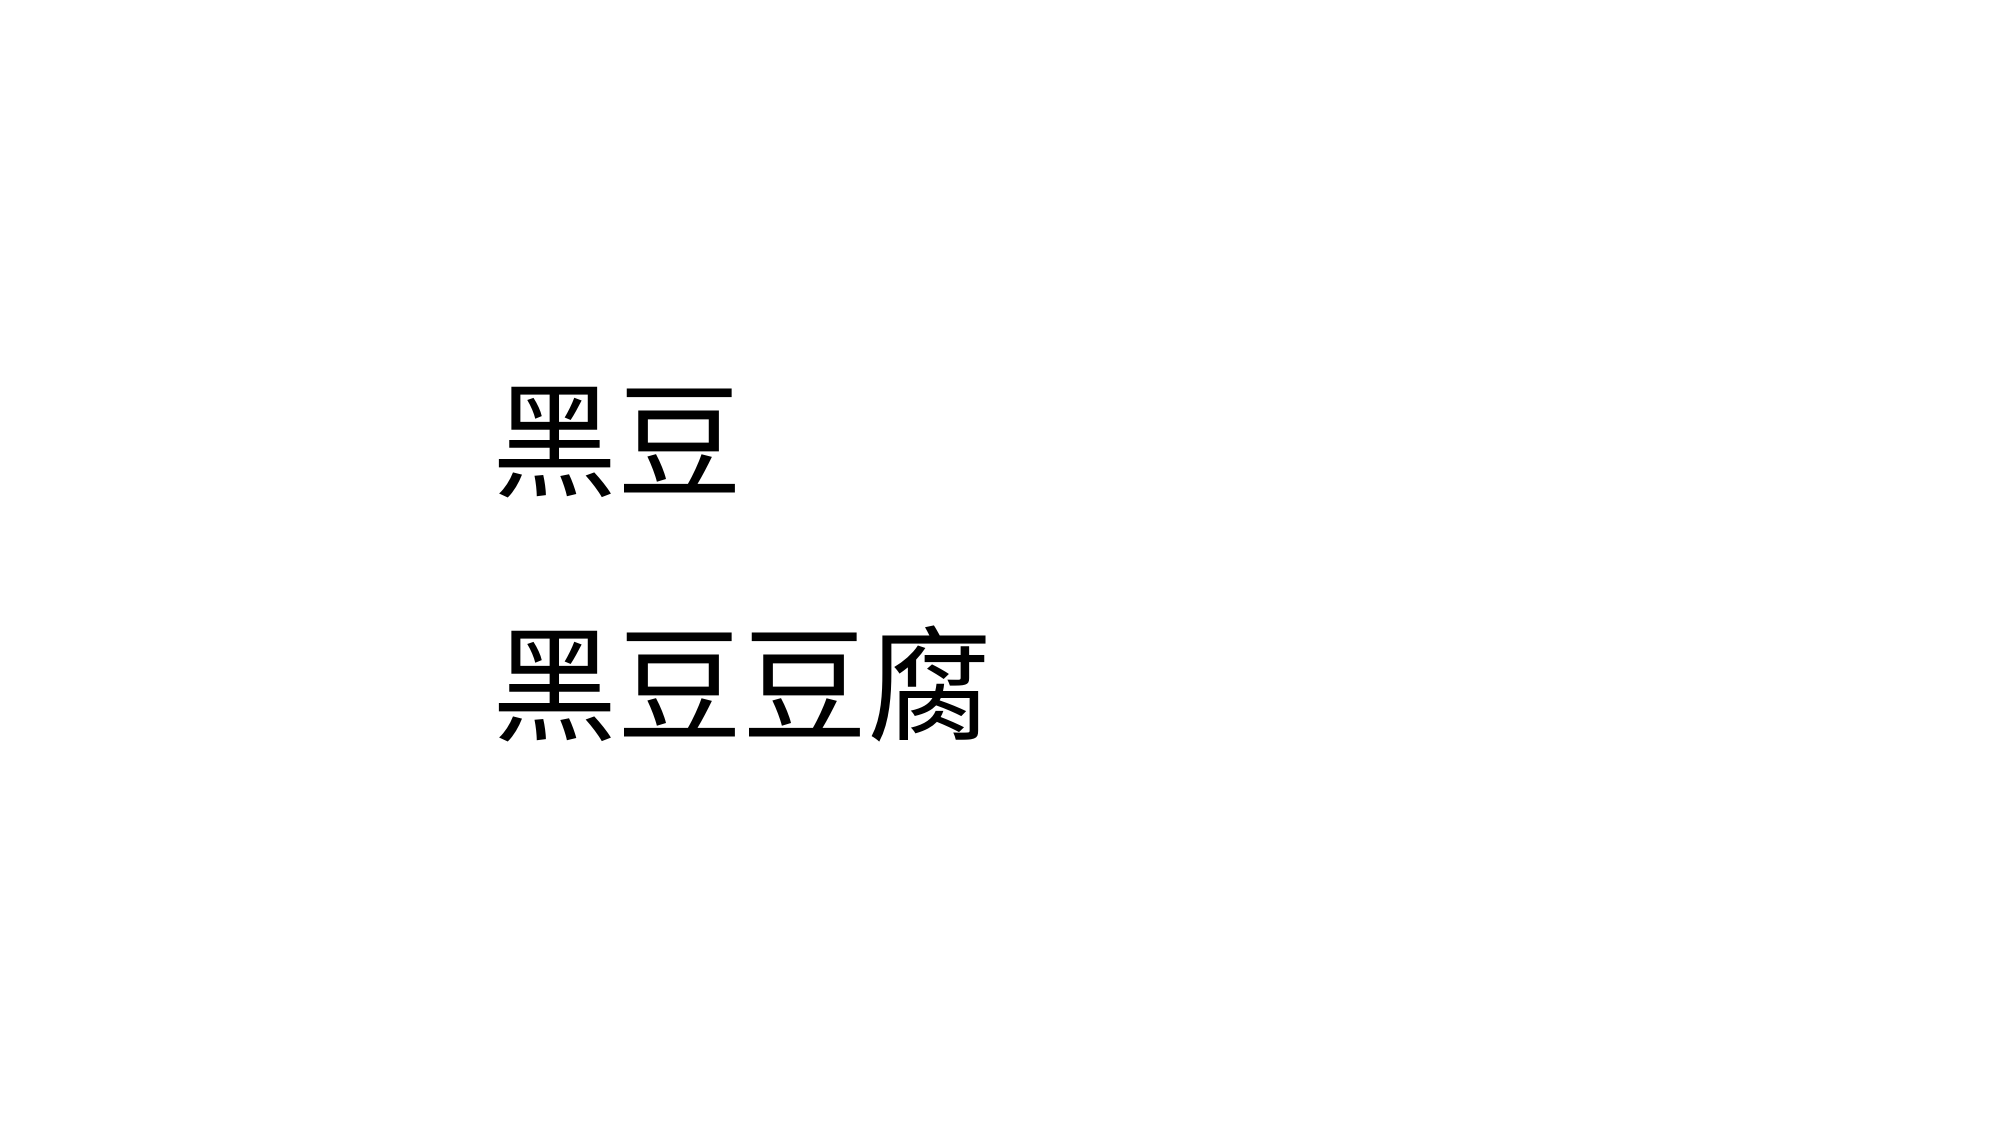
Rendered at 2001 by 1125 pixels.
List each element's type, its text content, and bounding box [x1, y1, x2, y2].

text_box 黑豆豆腐 [477, 598, 1861, 766]
text_box 黑豆 [477, 355, 1861, 523]
